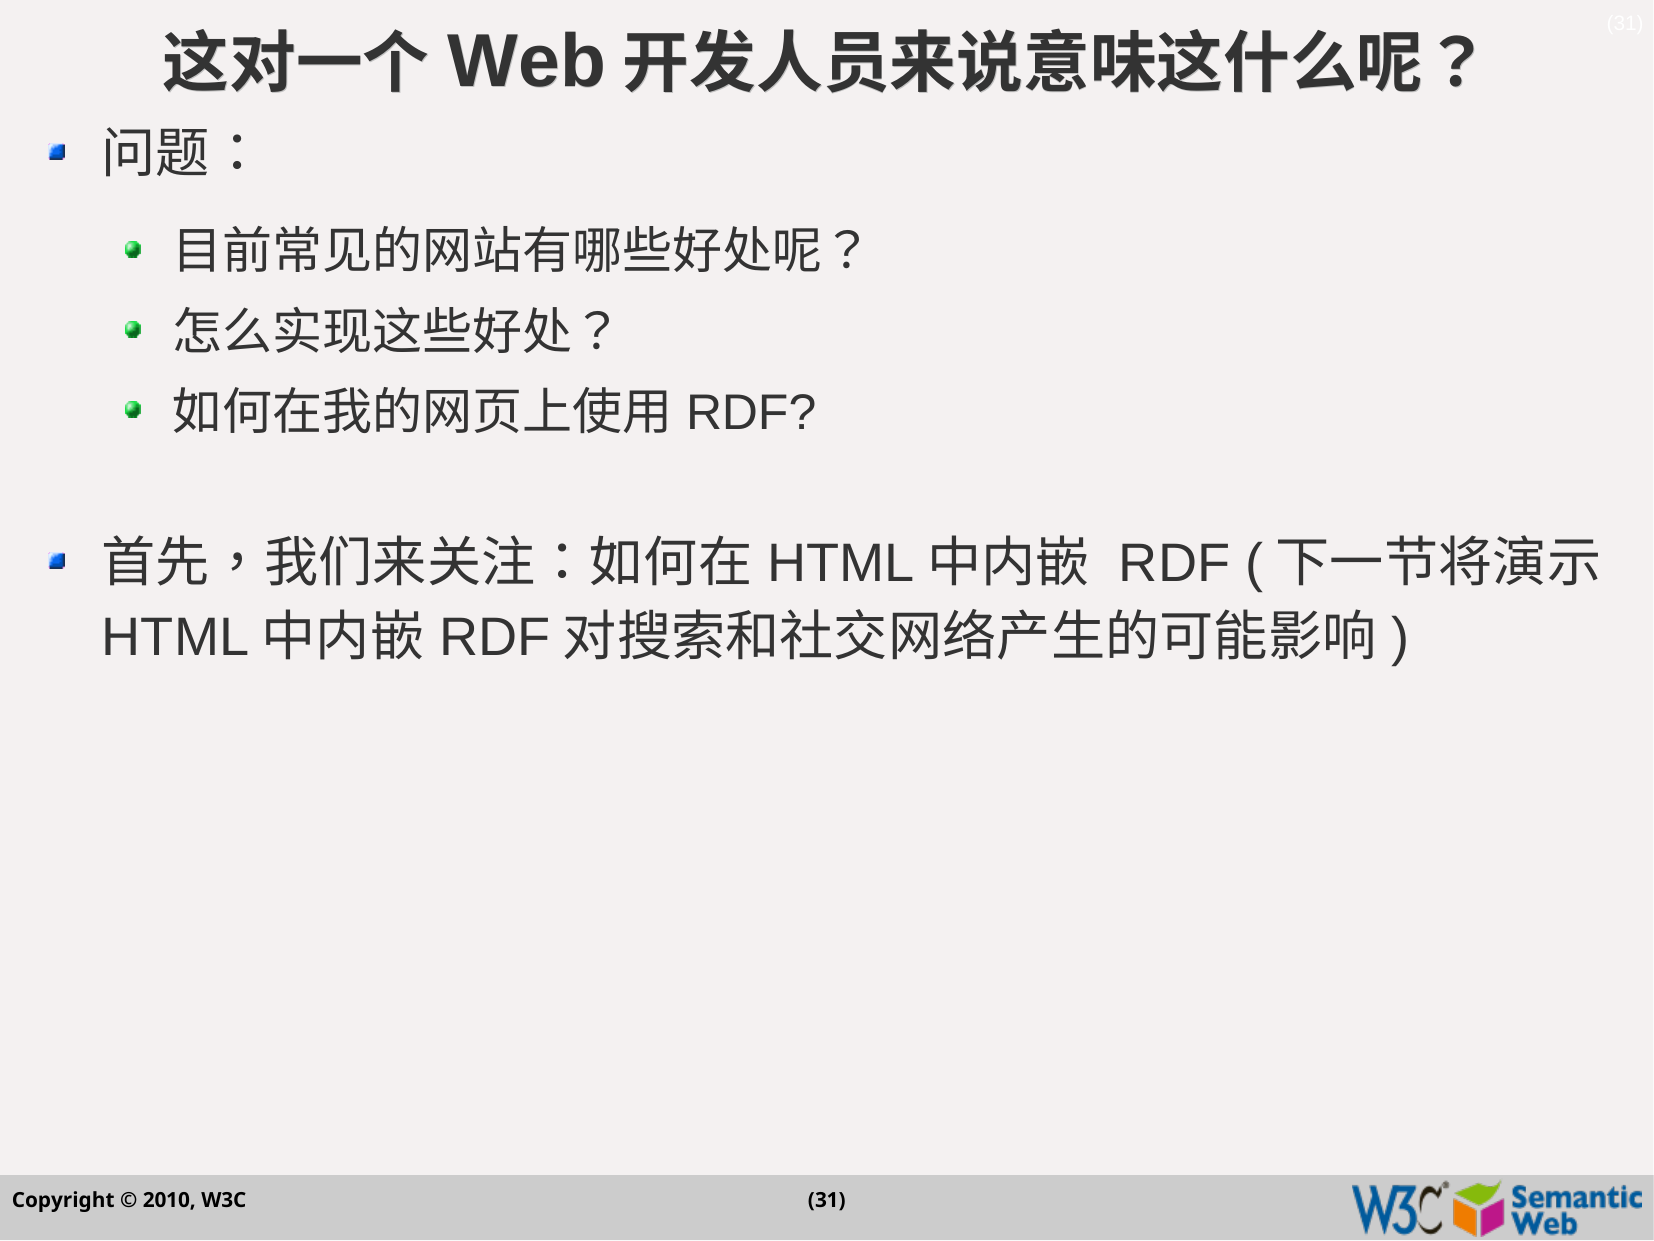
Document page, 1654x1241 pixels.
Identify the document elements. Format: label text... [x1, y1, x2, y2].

picture [1352, 1178, 1642, 1237]
title 这对一个Web开发人员来说意味这什么呢？ [0, 7, 1654, 111]
list 问题： 目前常见的网站有哪些好处呢？ 怎么实现这些好处？ 如何在我的网页上使用RDF? 首先，我们来关注：如何在HTML中内嵌 RDF (下一节将演示HTML中内嵌RDF对搜索和社交网络产生的可能影响) [30, 114, 1626, 1086]
